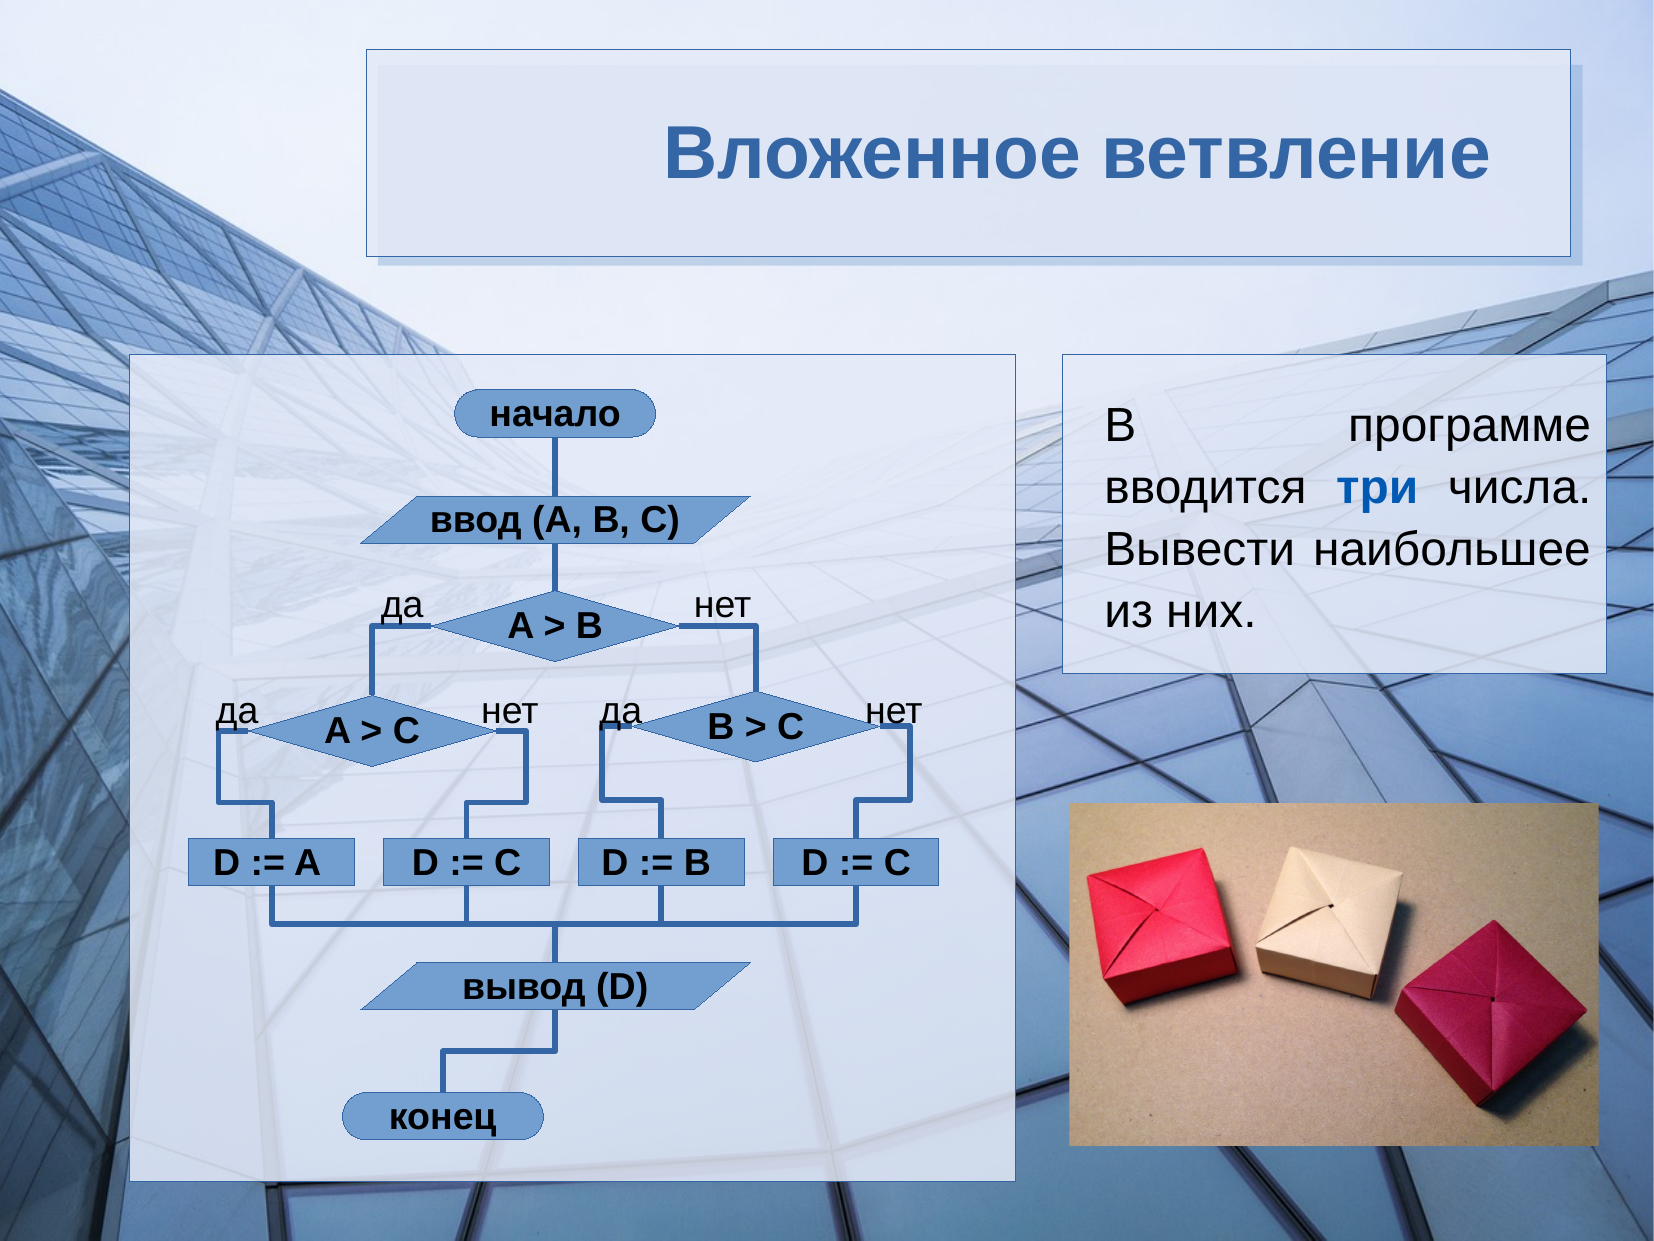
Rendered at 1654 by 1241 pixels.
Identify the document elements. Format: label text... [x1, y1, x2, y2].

text_box начало [454, 389, 656, 438]
text_box вывод (D) [360, 962, 751, 1010]
text_box A > B [431, 591, 679, 662]
text_box да [366, 576, 473, 626]
text_box нет [850, 682, 957, 733]
text_box В программе вводится три числа. Вывести наибольшее из них. [1062, 354, 1607, 674]
text_box да [200, 682, 308, 733]
text_box D := C [383, 838, 550, 886]
text_box да [584, 682, 691, 733]
text_box [377, 64, 1583, 266]
text_box конец [342, 1092, 544, 1140]
text_box нет [679, 576, 786, 626]
text_box [129, 354, 1016, 1182]
text_box D := A [188, 838, 355, 886]
text_box нет [466, 682, 573, 733]
text_box A > C [255, 695, 489, 767]
text_box D := C [773, 838, 939, 886]
text_box B > C [655, 691, 857, 762]
text_box D := B [578, 838, 745, 886]
picture [0, 0, 1654, 1241]
text_box ввод (А, В, С) [360, 496, 751, 544]
title Вложенное ветвление [366, 49, 1571, 257]
